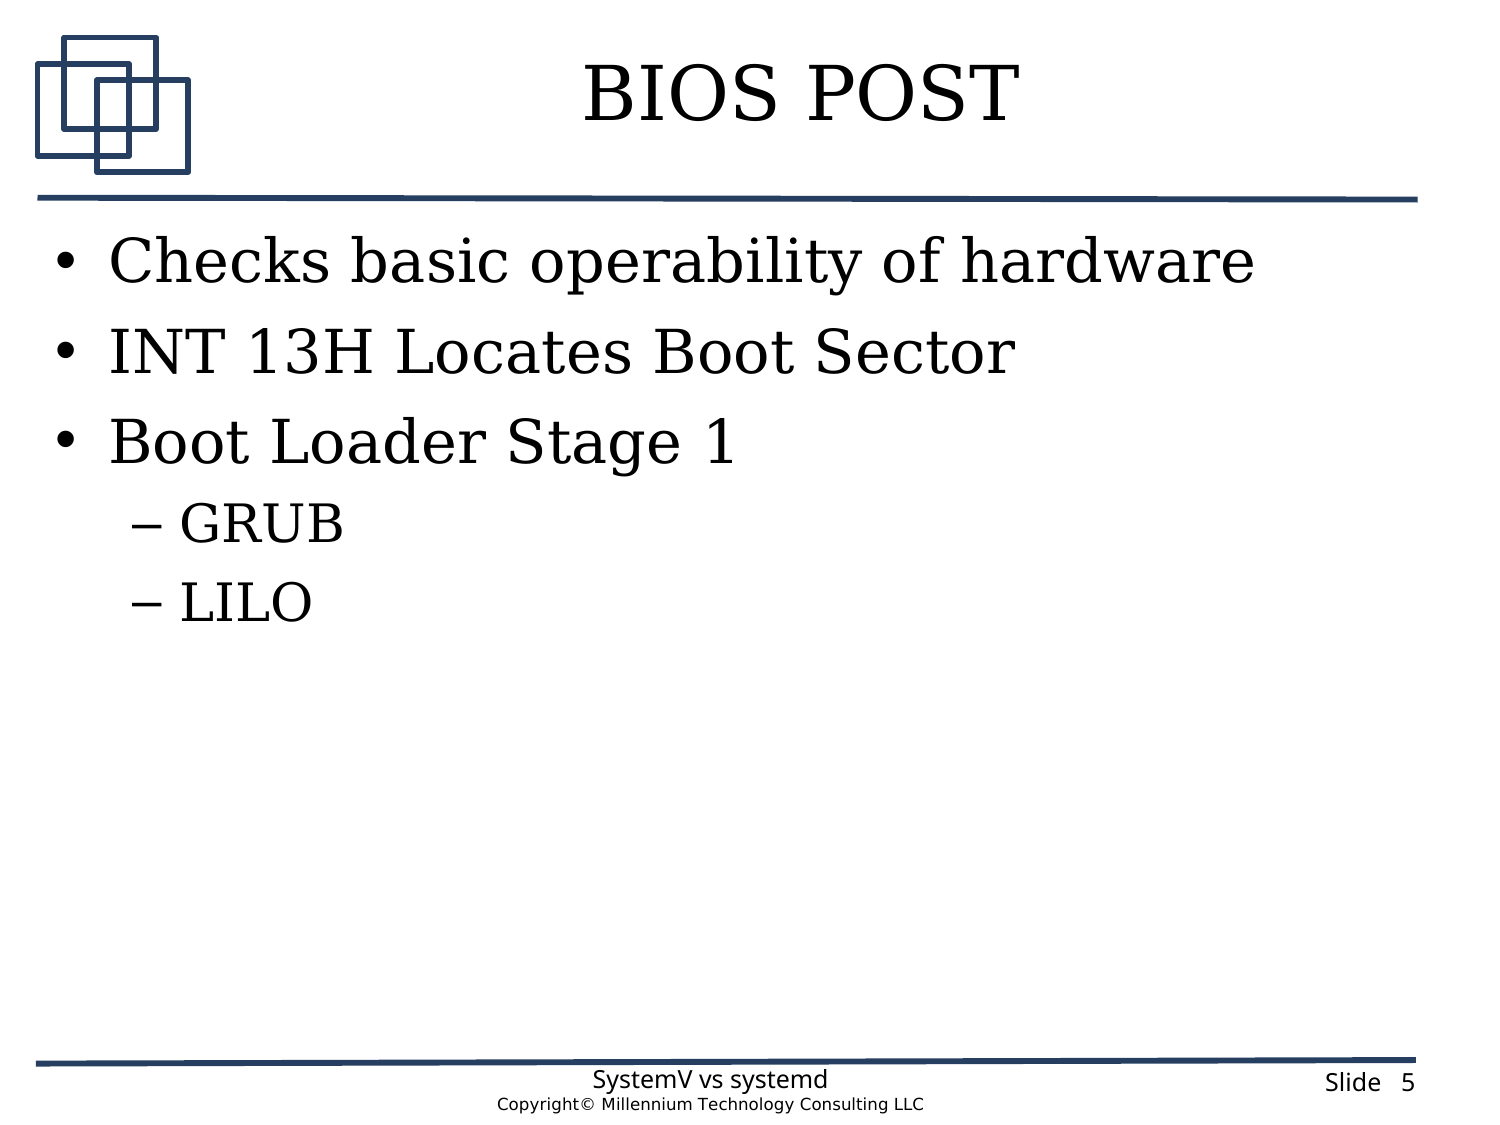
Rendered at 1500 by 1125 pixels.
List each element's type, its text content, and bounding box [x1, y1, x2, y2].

title BIOS POST [150, 0, 1426, 188]
list Checks basic operability of hardware INT 13H Locates Boot Sector Boot Loader Stage 1 GRUB LILO [37, 224, 1426, 1039]
